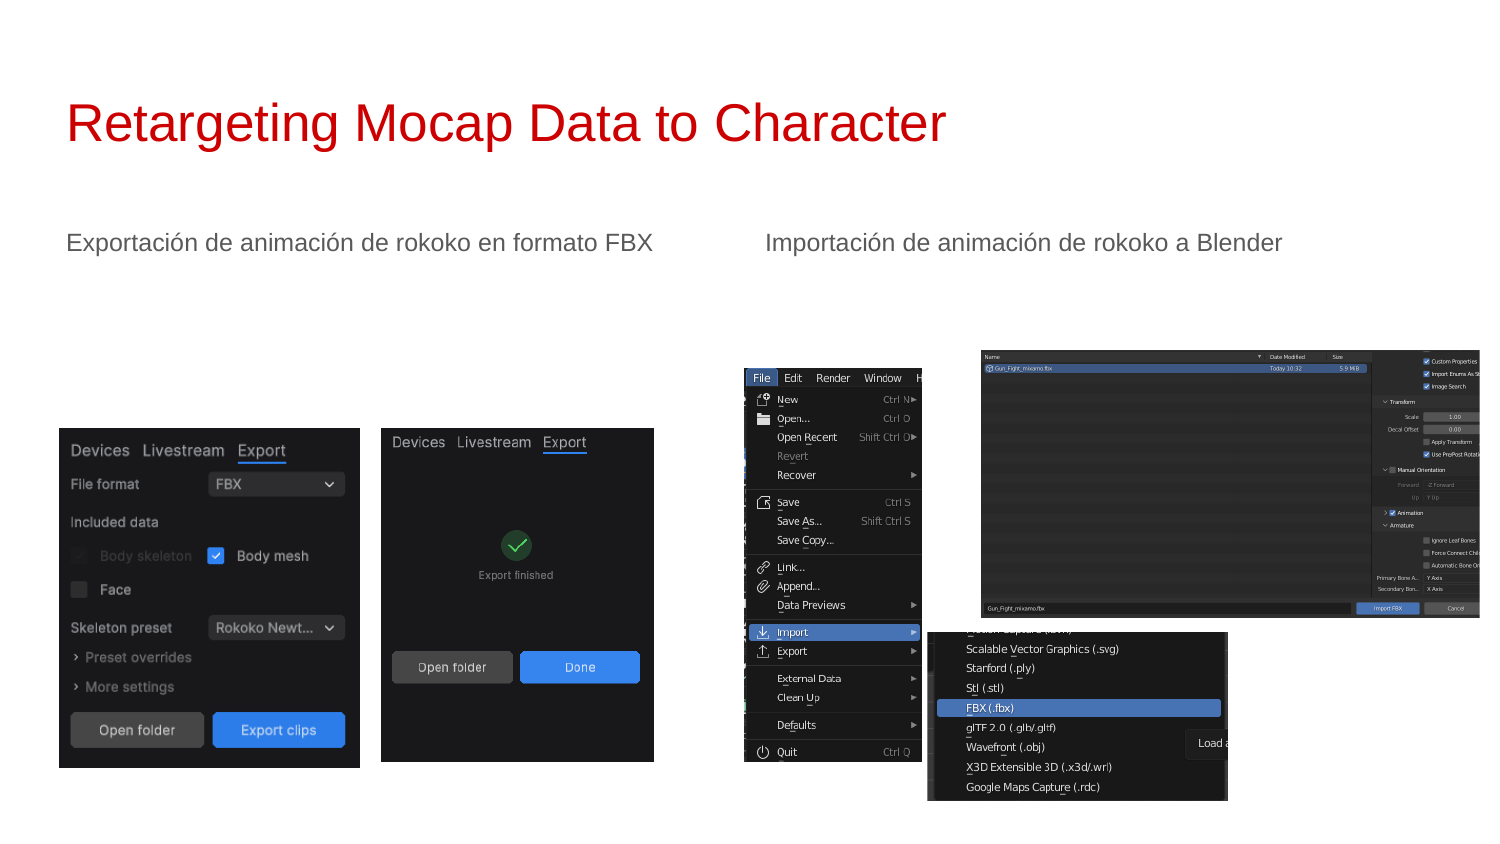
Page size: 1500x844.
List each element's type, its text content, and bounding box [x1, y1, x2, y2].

picture [59, 428, 360, 768]
list Exportación de animación de rokoko en formato FBX [51, 206, 683, 336]
picture [744, 368, 922, 762]
list Importación de animación de rokoko a Blender [750, 206, 1382, 336]
picture [927, 632, 1228, 801]
title Retargeting Mocap Data to Character [51, 72, 1449, 167]
picture [381, 428, 654, 762]
picture [967, 350, 1480, 618]
